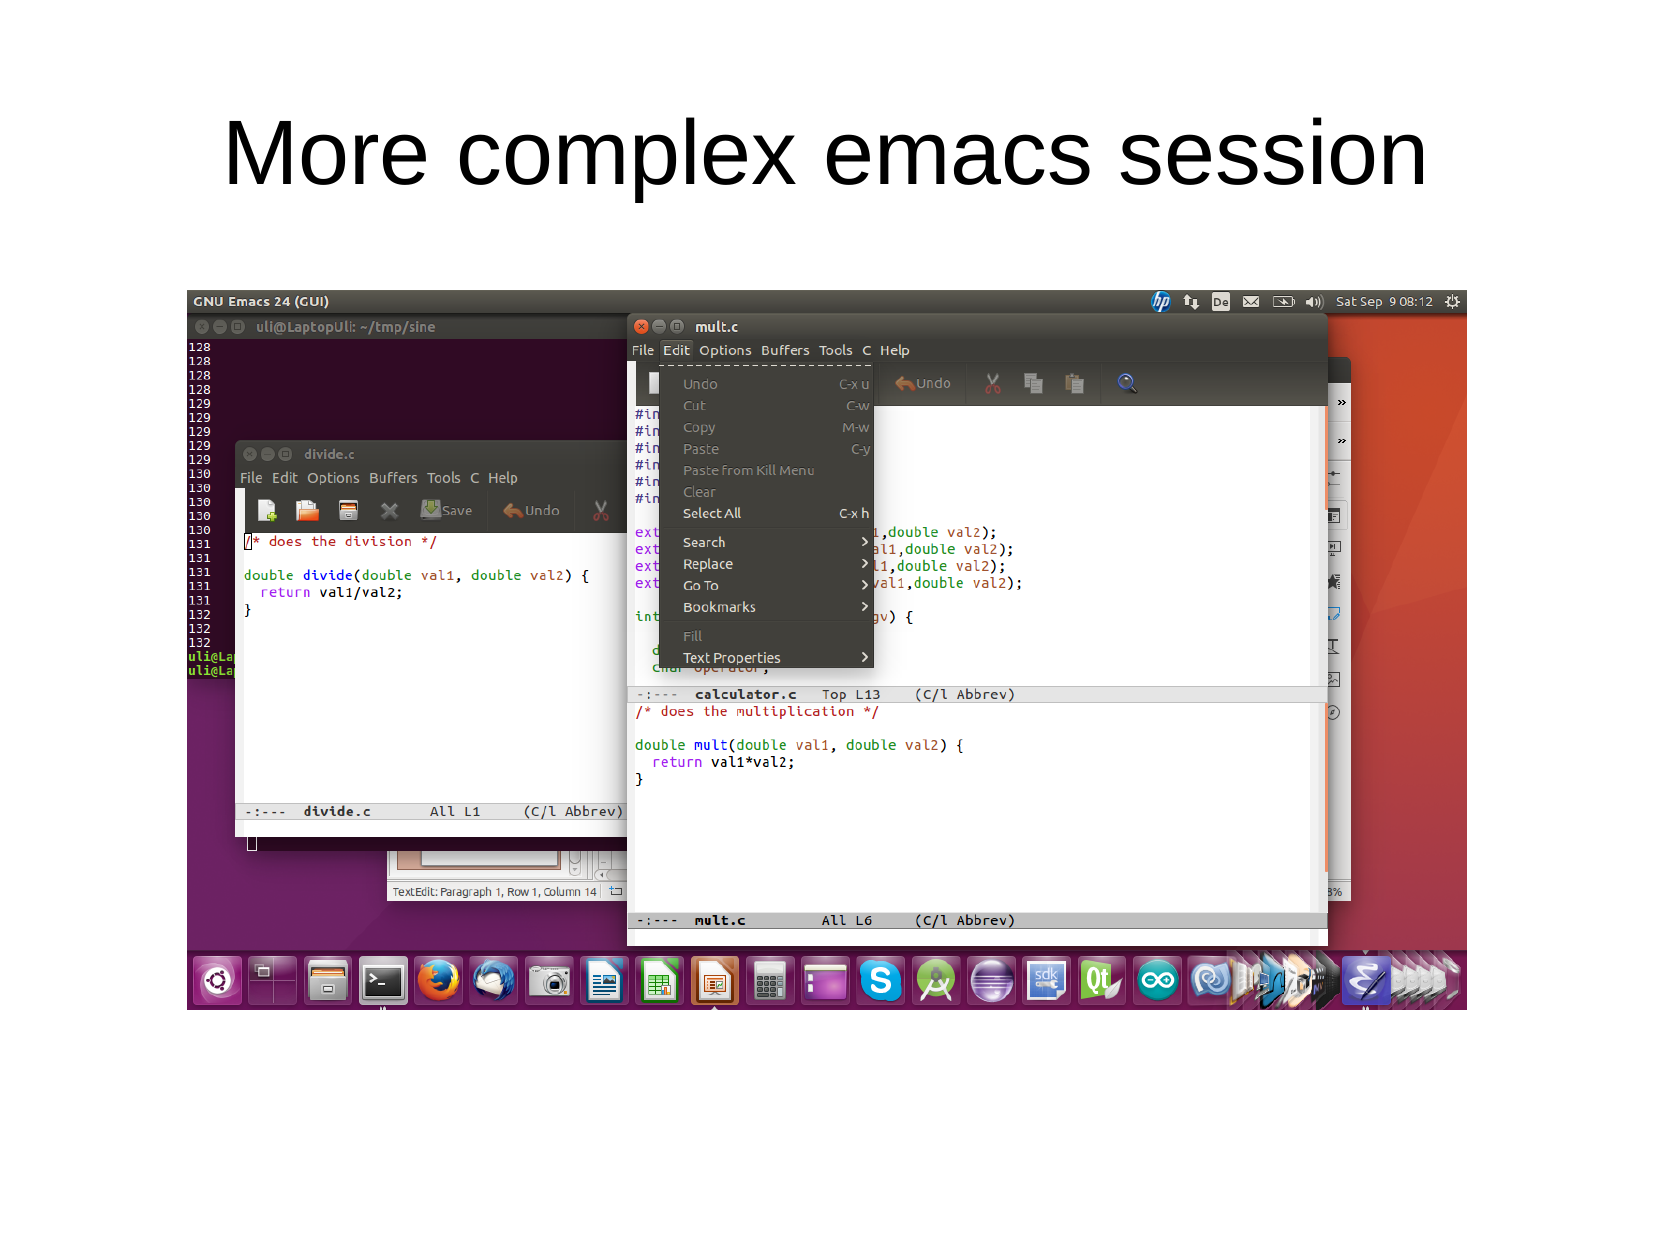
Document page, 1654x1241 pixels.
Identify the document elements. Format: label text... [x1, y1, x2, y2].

title More complex emacs session [82, 49, 1571, 257]
picture [187, 290, 1467, 1010]
